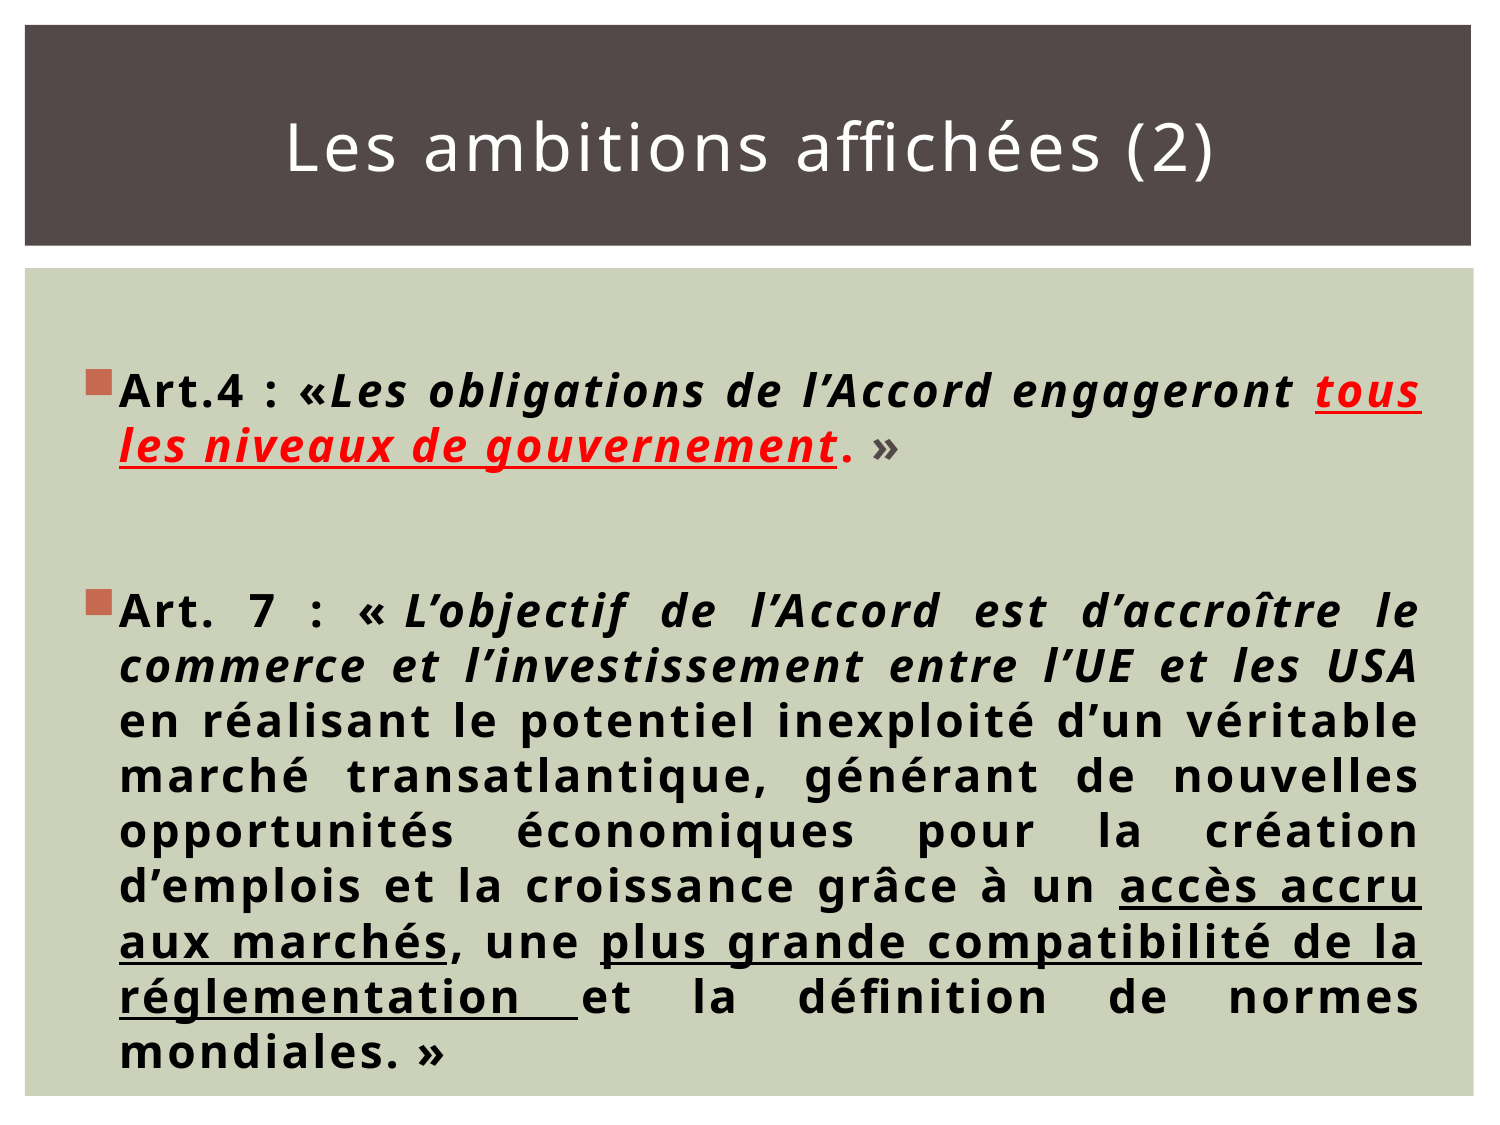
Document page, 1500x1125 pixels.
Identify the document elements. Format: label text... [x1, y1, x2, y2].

list Art.4 : «Les obligations de l’Accord engageront tous les niveaux de gouvernement. » Art. 7 : « L’objectif de l’Accord est d’accroître le commerce et l’investissement entre l’UE et les USA en réalisant le potentiel inexploité d’un véritable marché transatlantique, générant de nouvelles opportunités économiques pour la création d’emplois et la croissance grâce à un accès accru aux marchés, une plus grande compatibilité de la réglementation et la définition de normes mondiales. » [62, 280, 1438, 1092]
title Les ambitions affichées (2) [62, 58, 1438, 232]
